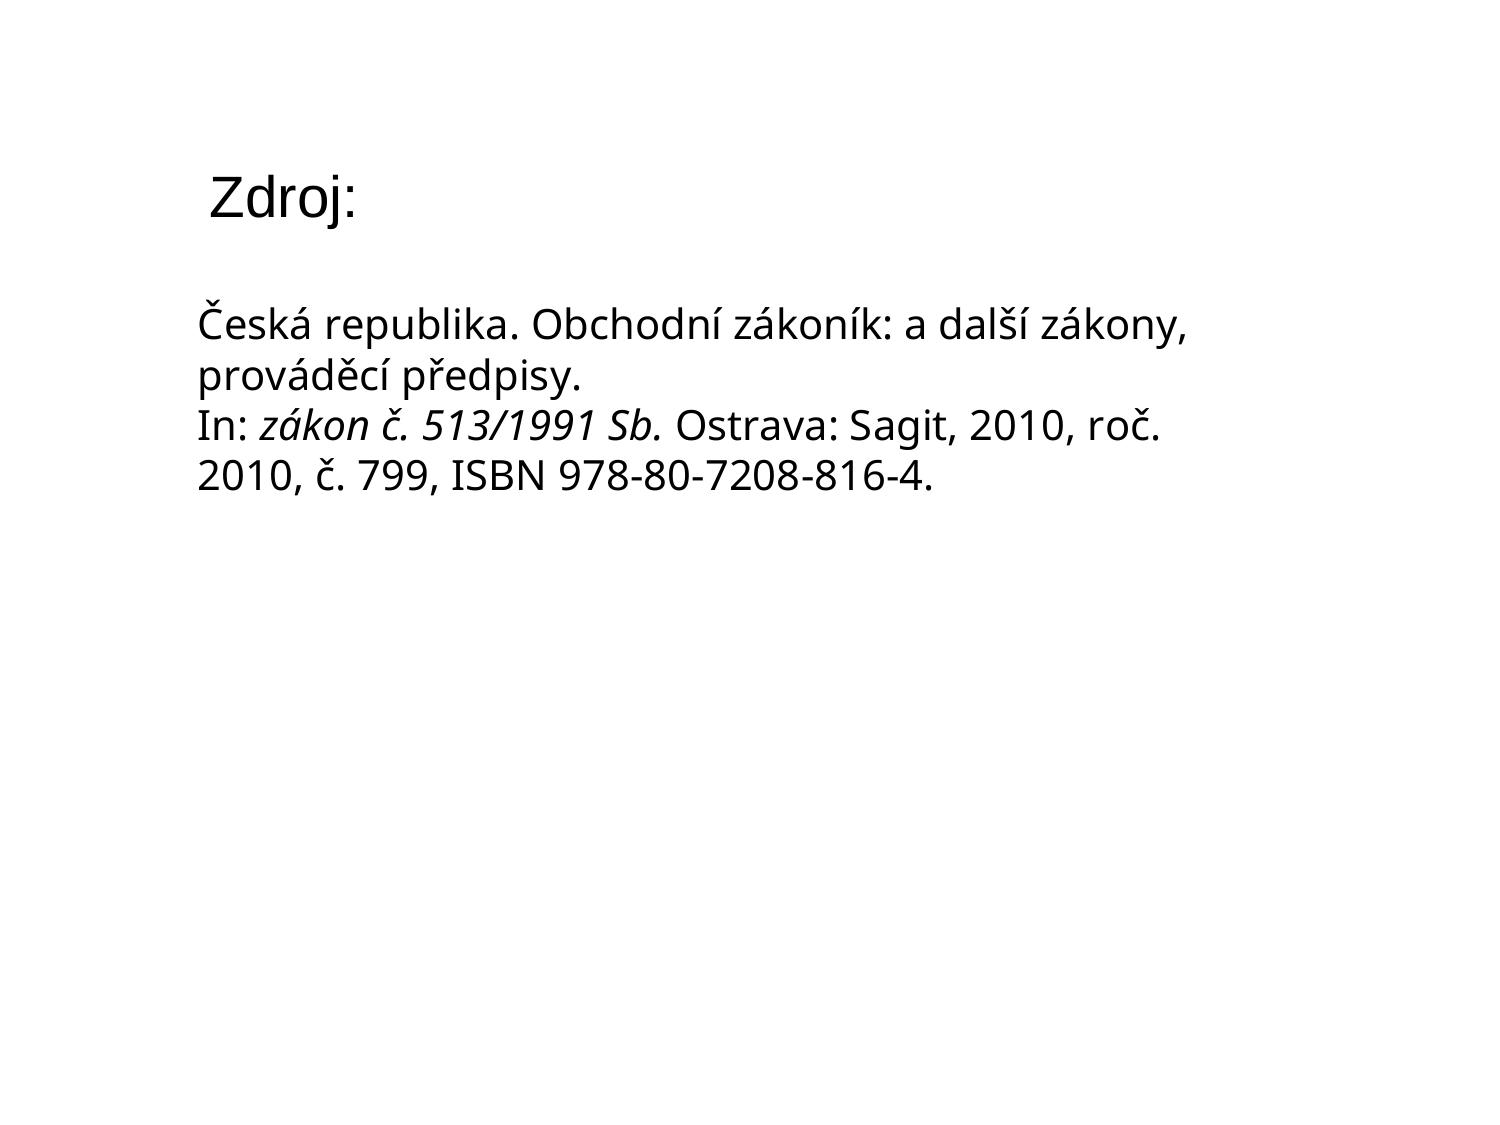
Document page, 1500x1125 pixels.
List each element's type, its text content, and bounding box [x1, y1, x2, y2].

title Zdroj: [194, 49, 1425, 237]
text_box Česká republika. Obchodní zákoník: a další zákony, prováděcí předpisy. In: zákon č. 513/1991 Sb. Ostrava: Sagit, 2010, roč. 2010, č. 799, ISBN 978-80-7208-816-4. [183, 290, 1267, 507]
